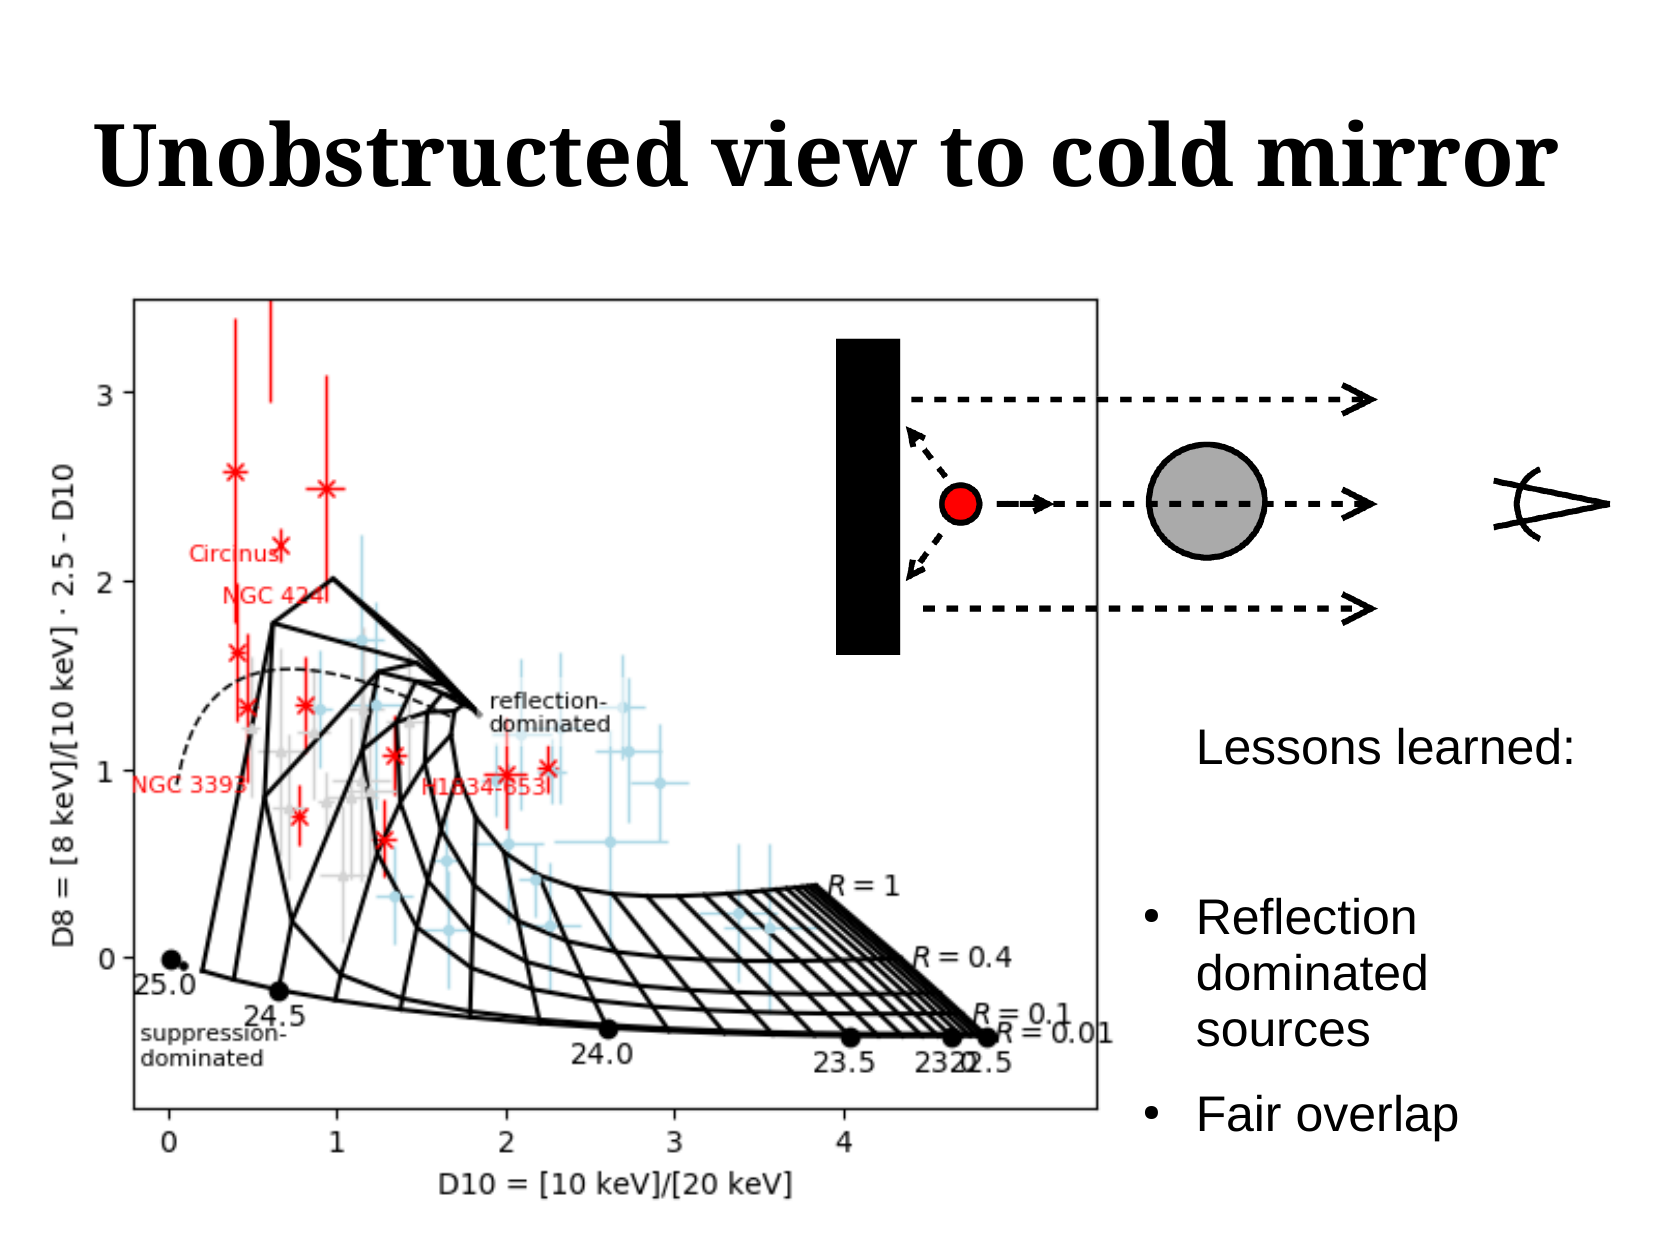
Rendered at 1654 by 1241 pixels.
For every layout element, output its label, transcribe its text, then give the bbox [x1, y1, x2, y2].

title Unobstructed view to cold mirror [82, 49, 1571, 257]
list Lessons learned: Reflection dominated sources Fair overlap [1125, 633, 1613, 1241]
picture [30, 272, 1613, 1220]
